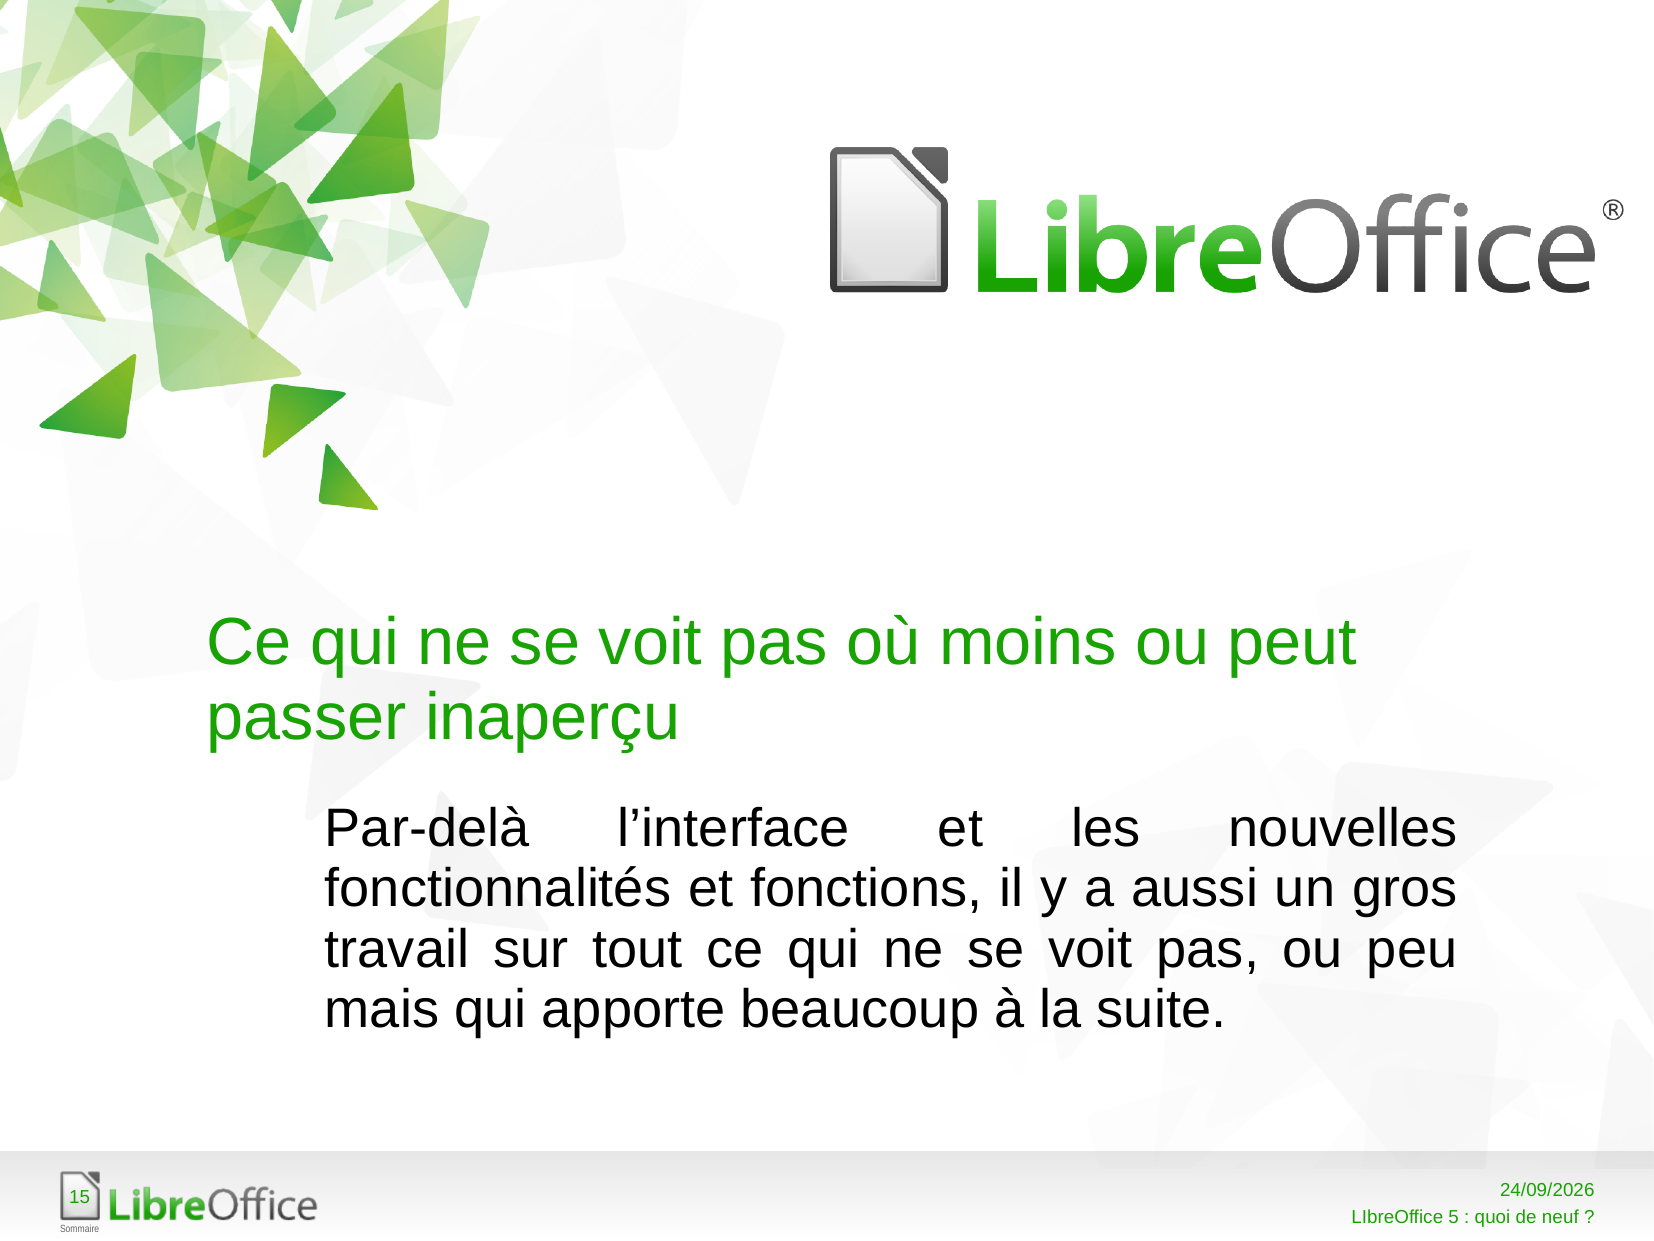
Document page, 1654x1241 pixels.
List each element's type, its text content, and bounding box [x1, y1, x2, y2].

title Ce qui ne se voit pas où moins ou peut passer inaperçu [206, 590, 1477, 768]
subtitle Par-delà l’interface et les nouvelles fonctionnalités et fonctions, il y a aussi un gros travail sur tout ce qui ne se voit pas, ou peu mais qui apporte beaucoup à la suite. [206, 797, 1477, 1206]
picture [41, 1152, 337, 1240]
picture [915, 548, 1654, 1169]
picture [0, 0, 1654, 948]
